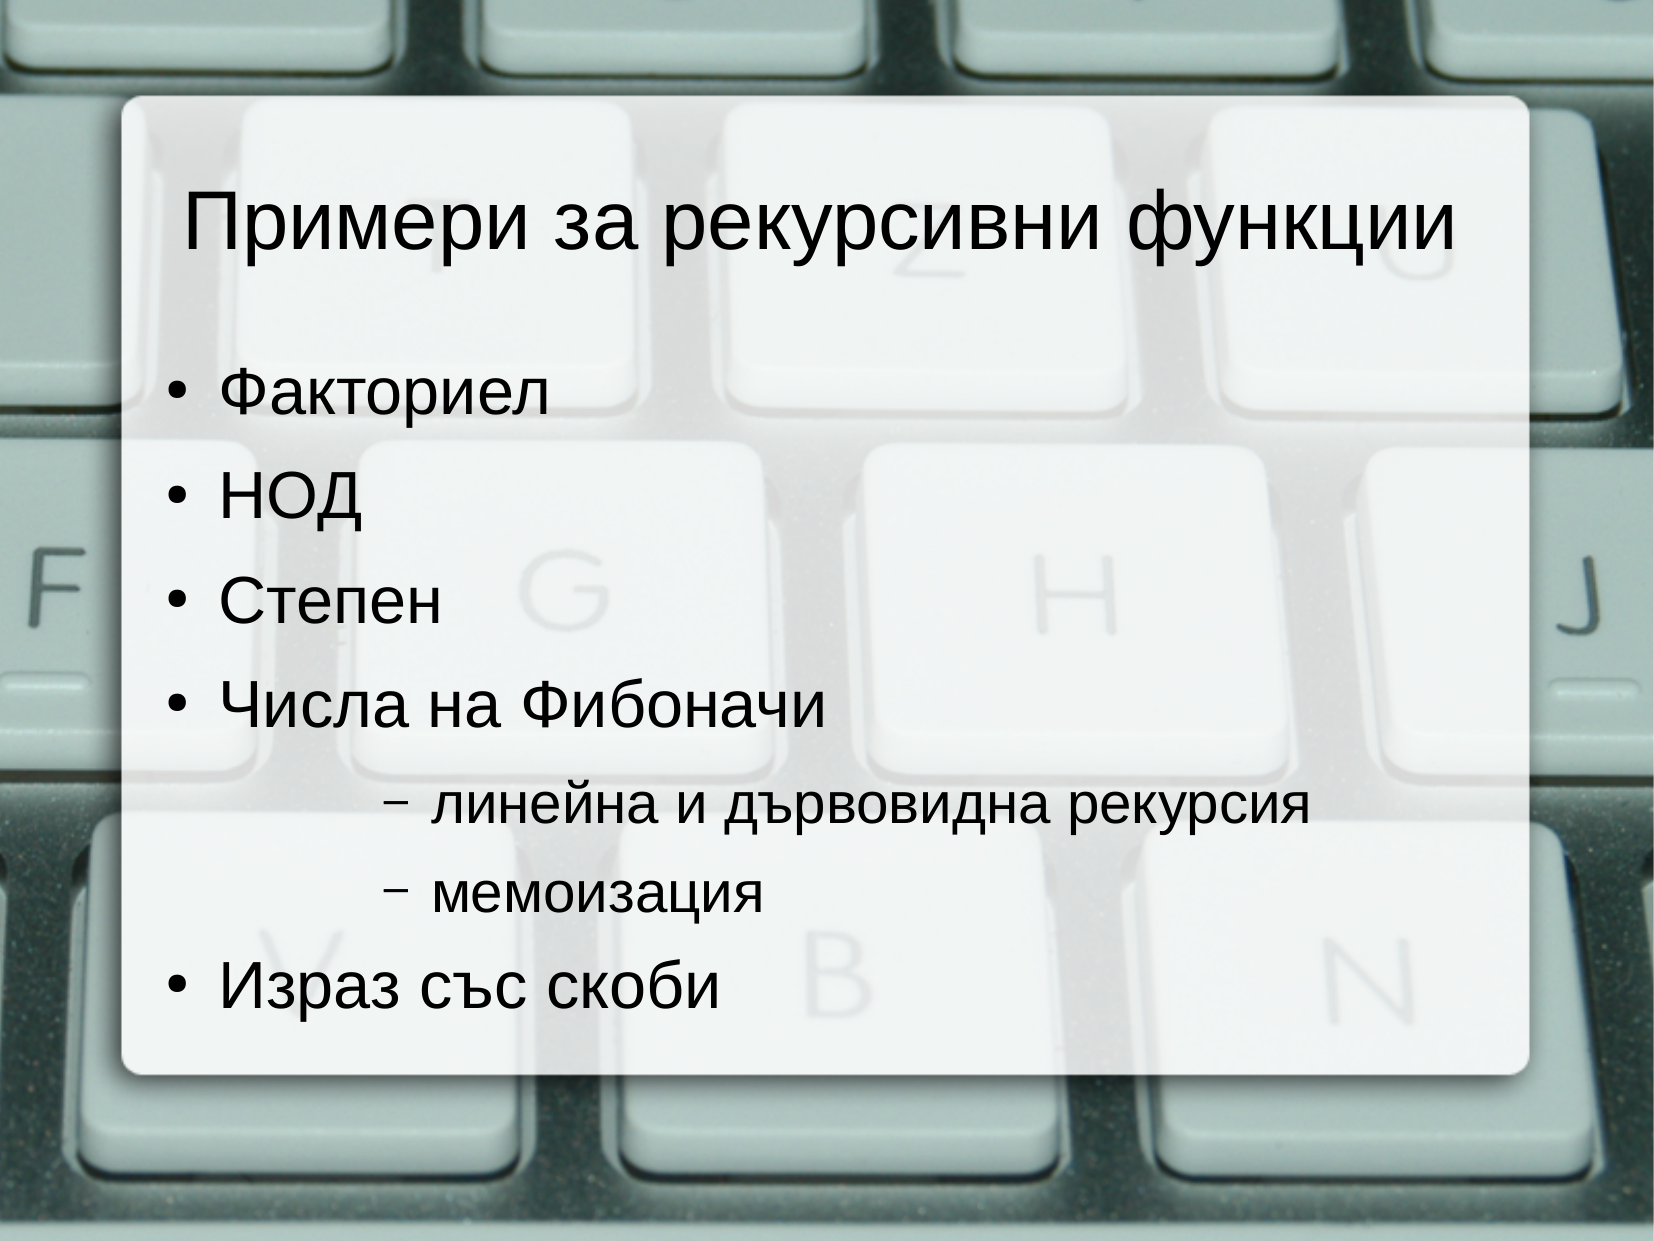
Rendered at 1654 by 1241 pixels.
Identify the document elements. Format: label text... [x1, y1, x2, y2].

list Факториел НОД Степен Числа на Фибоначи линейна и дървовидна рекурсия мемоизация Израз със скоби [147, 354, 1506, 1074]
title Примери за рекурсивни функции [135, 117, 1506, 325]
picture [0, 0, 1654, 1241]
